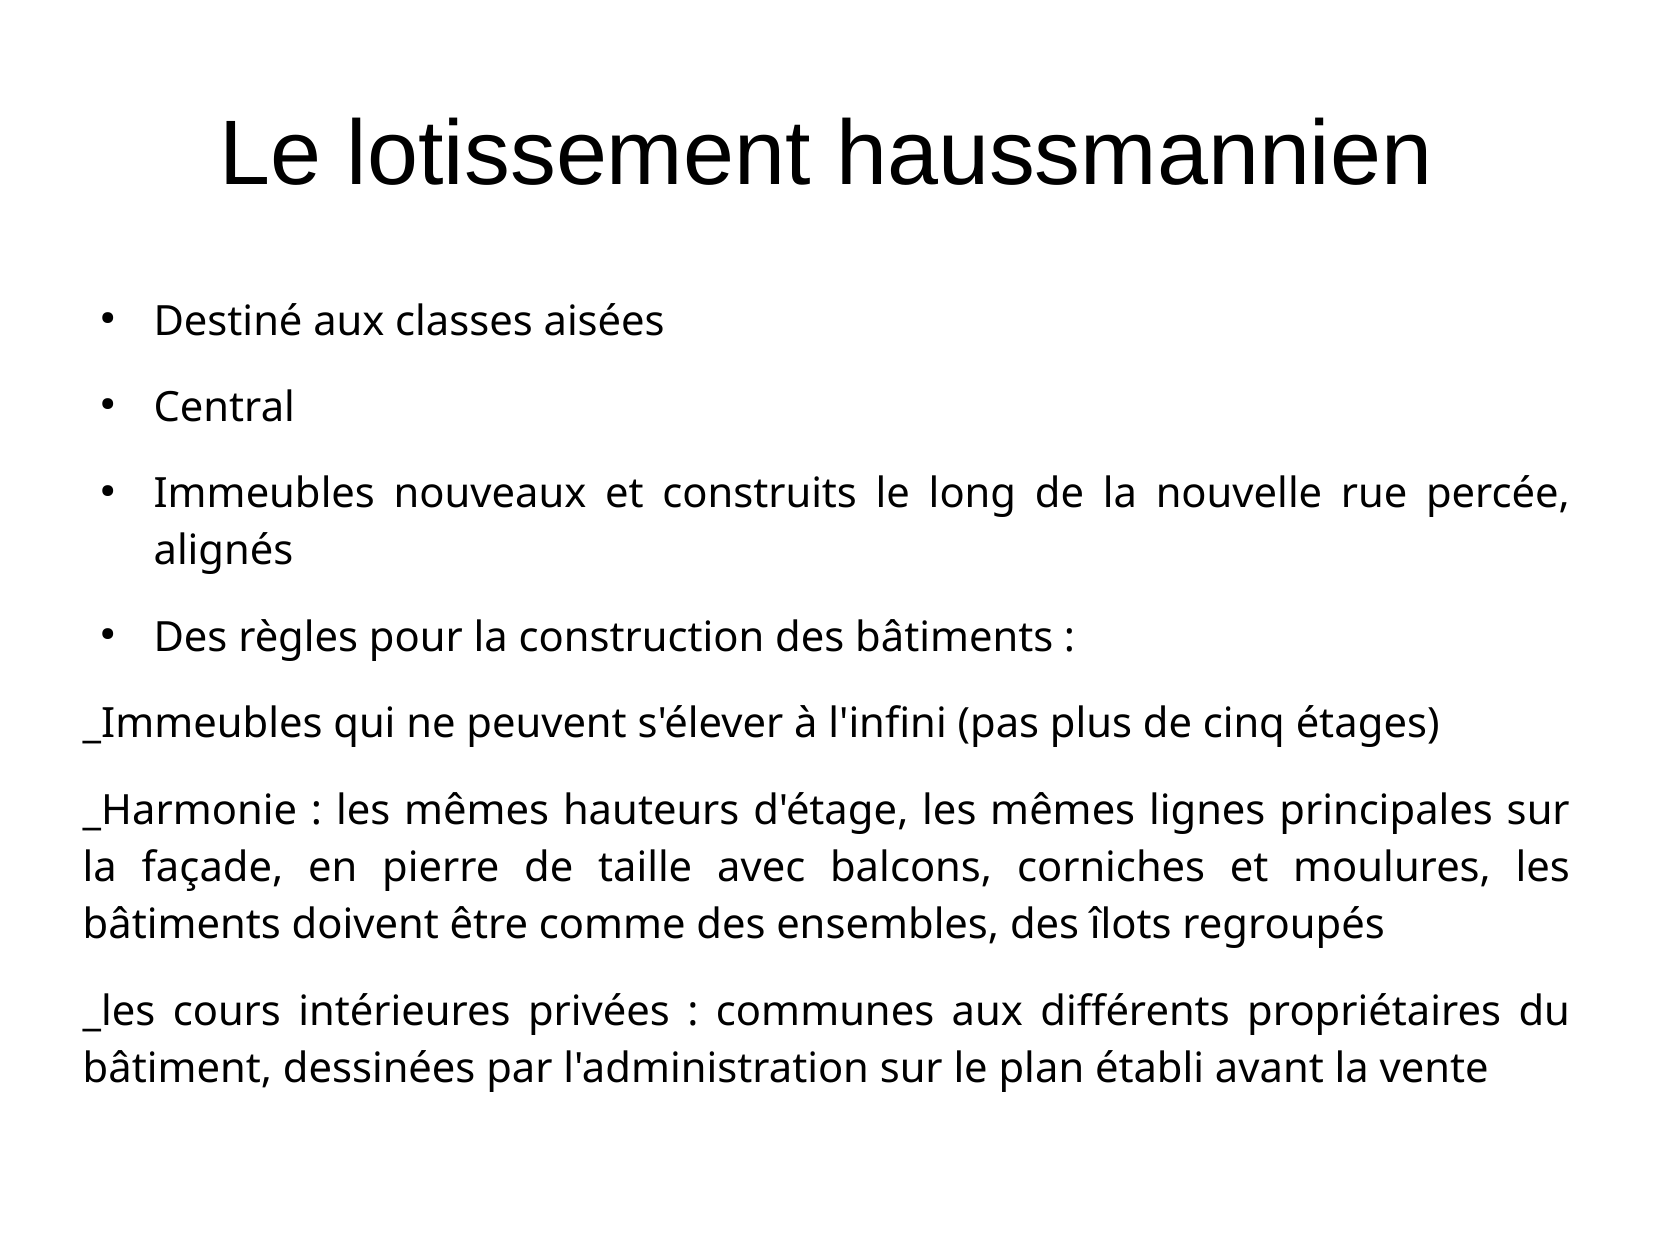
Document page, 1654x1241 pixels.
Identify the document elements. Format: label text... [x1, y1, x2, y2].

list Destiné aux classes aisées Central Immeubles nouveaux et construits le long de la nouvelle rue percée, alignés Des règles pour la construction des bâtiments : _Immeubles qui ne peuvent s'élever à l'infini (pas plus de cinq étages) _Harmonie : les mêmes hauteurs d'étage, les mêmes lignes principales sur la façade, en pierre de taille avec balcons, corniches et moulures, les bâtiments doivent être comme des ensembles, des îlots regroupés _les cours intérieures privées : communes aux différents propriétaires du bâtiment, dessinées par l'administration sur le plan établi avant la vente [82, 290, 1571, 1124]
title Le lotissement haussmannien [82, 49, 1571, 257]
